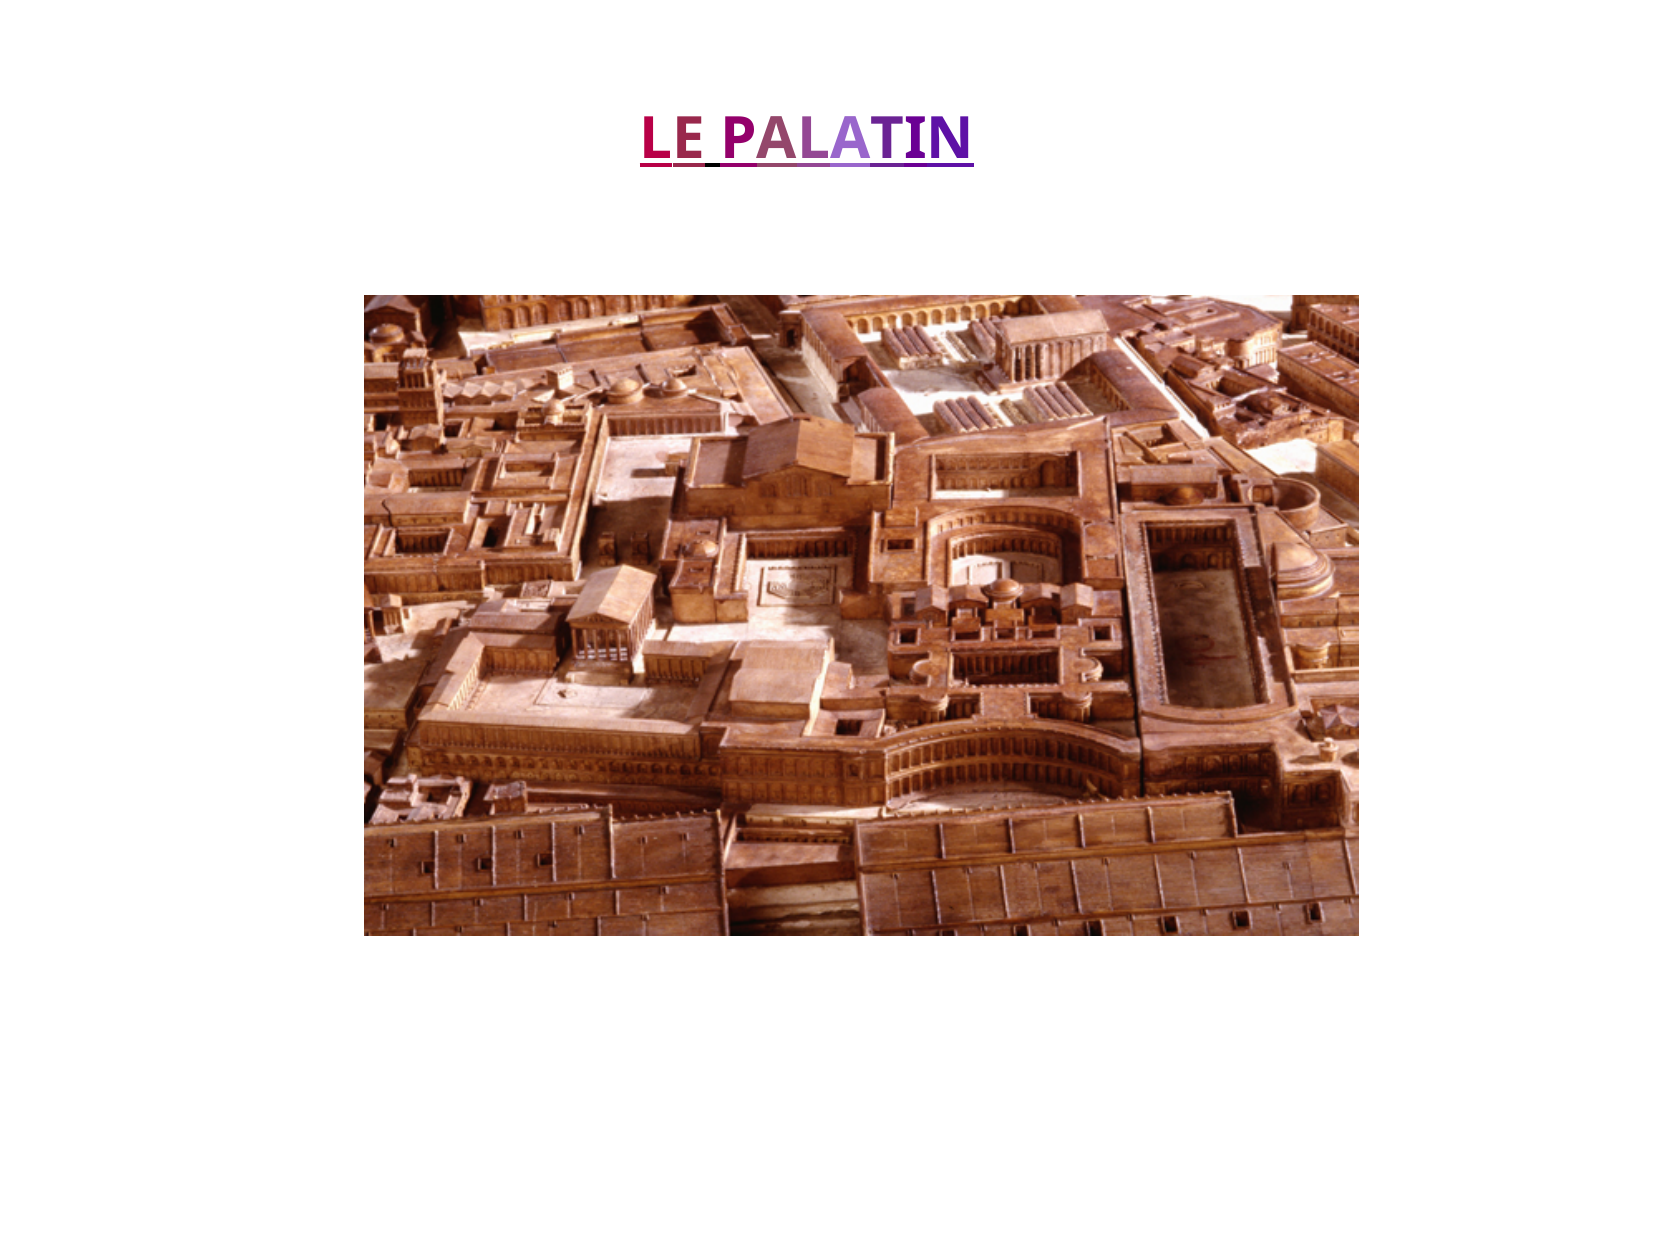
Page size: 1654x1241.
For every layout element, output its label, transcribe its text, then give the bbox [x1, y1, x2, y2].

text_box LE PALATIN [236, 88, 1536, 185]
picture [364, 295, 1359, 936]
